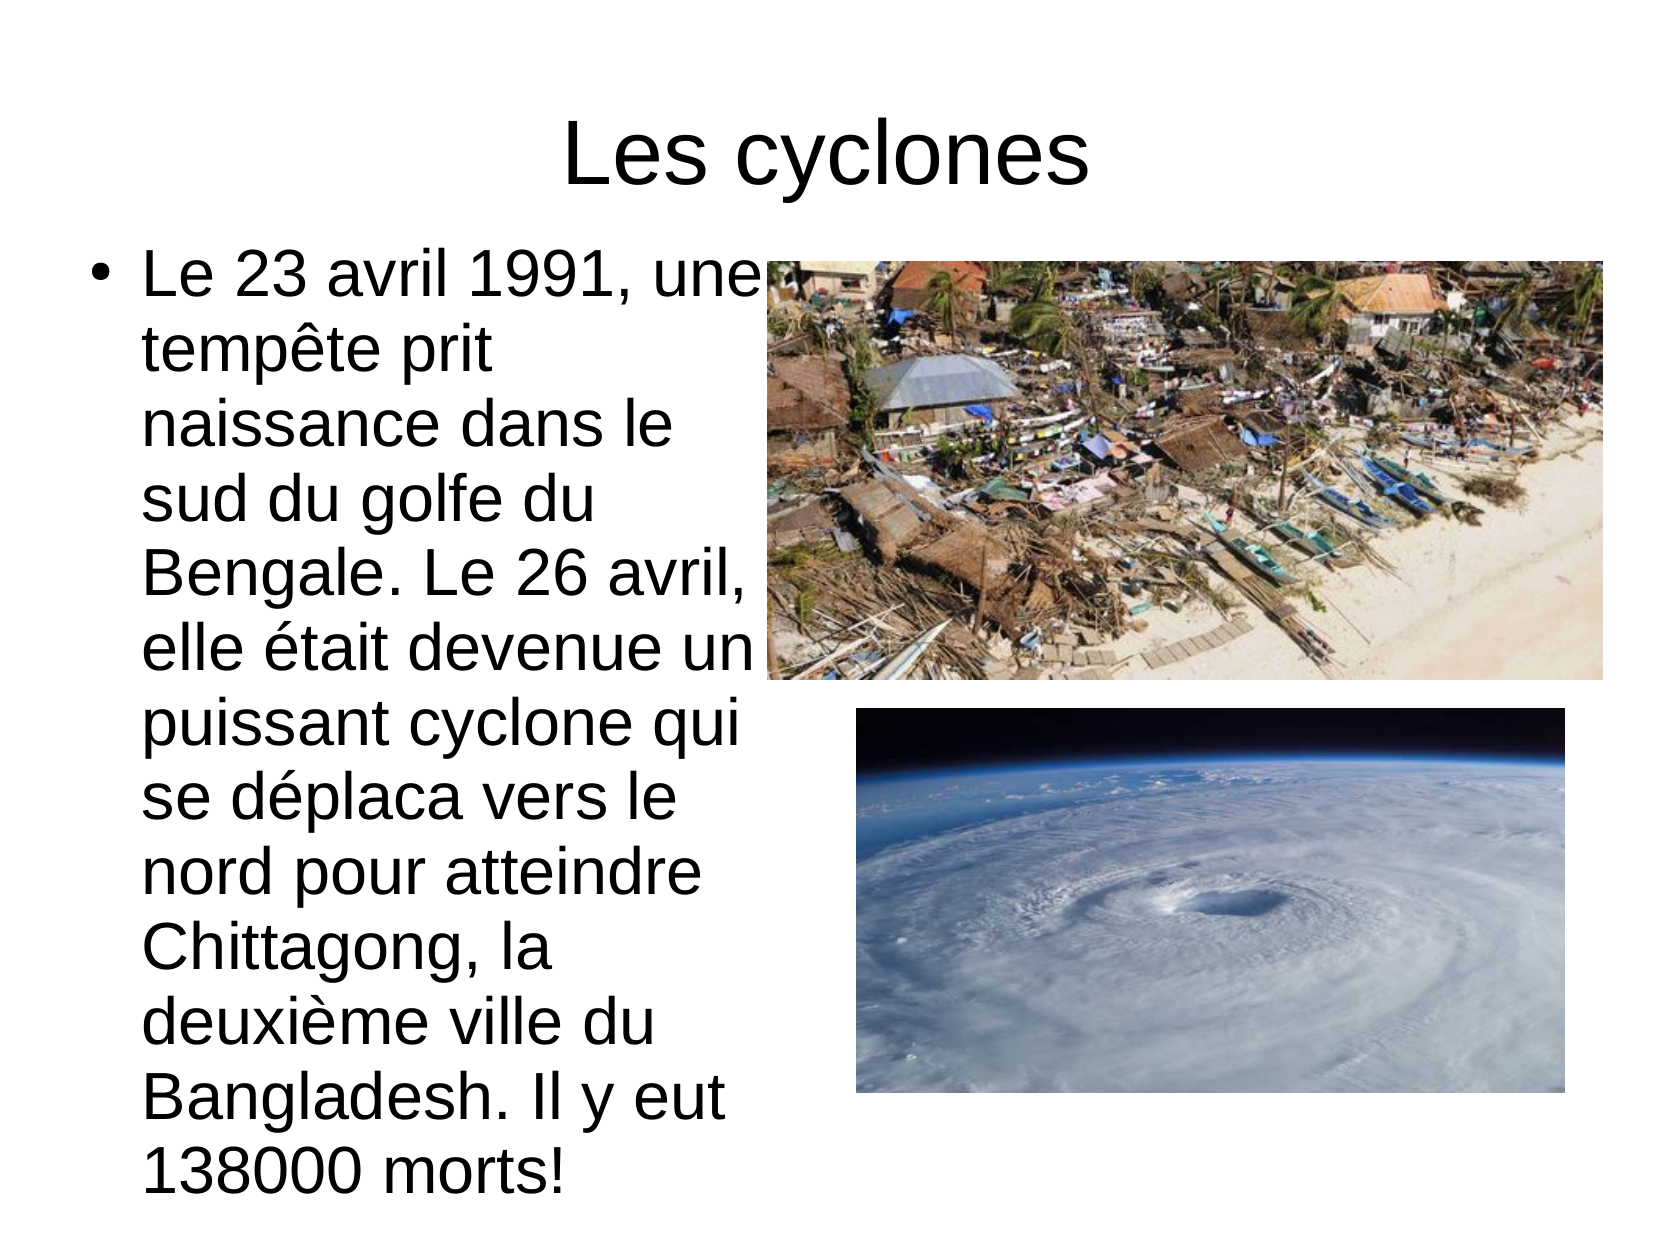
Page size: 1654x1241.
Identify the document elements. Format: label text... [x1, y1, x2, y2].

picture [856, 708, 1565, 1093]
picture [767, 261, 1603, 680]
title Les cyclones [82, 56, 1571, 250]
chart [845, 717, 1572, 1109]
list Le 23 avril 1991, une tempête prit naissance dans le sud du golfe du Bengale. Le 26 avril, elle était devenue un puissant cyclone qui se déplaca vers le nord pour atteindre Chittagong, la deuxième ville du Bangladesh. Il y eut 138000 morts! [71, 236, 798, 1209]
